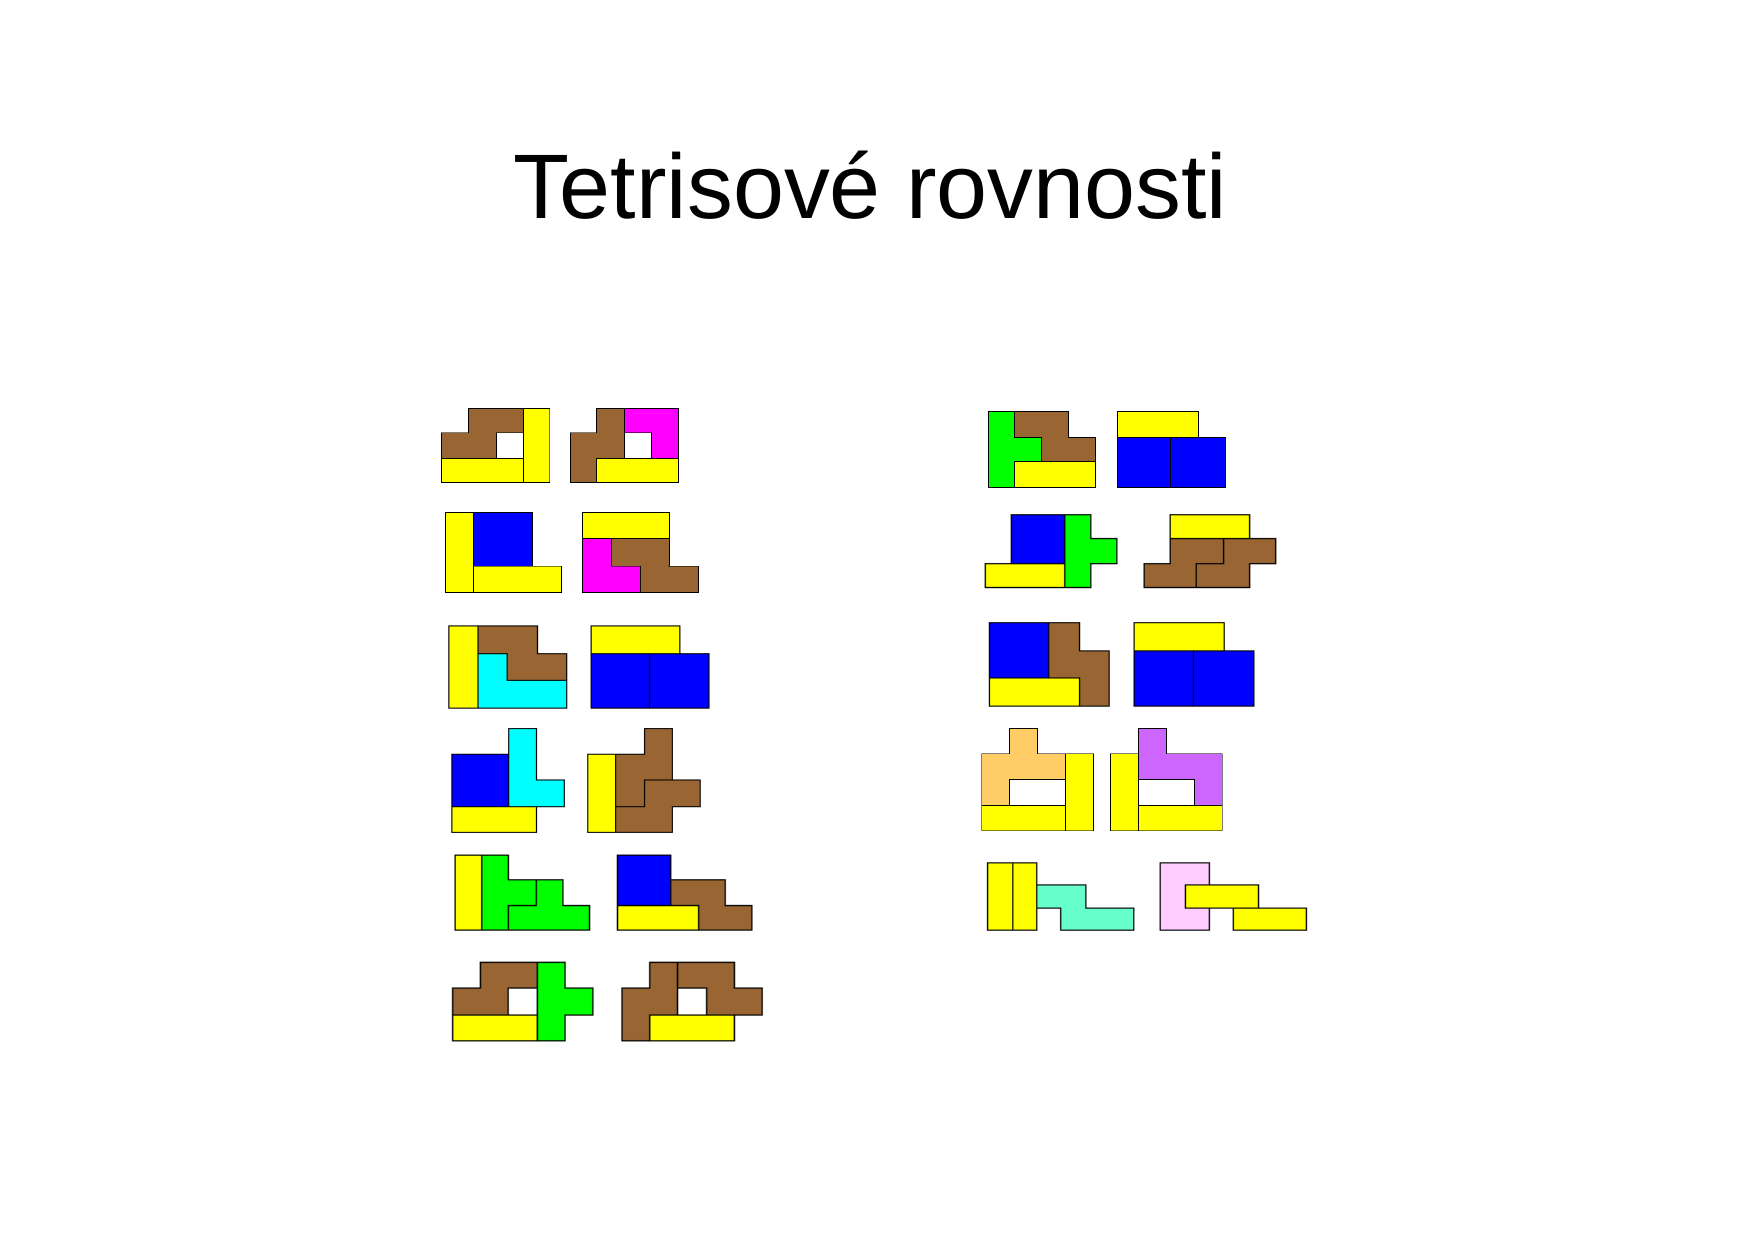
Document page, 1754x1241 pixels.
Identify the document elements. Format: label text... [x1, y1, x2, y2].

picture [977, 726, 1227, 834]
picture [442, 509, 712, 597]
picture [985, 406, 1241, 495]
picture [448, 851, 770, 937]
picture [448, 958, 770, 1048]
picture [977, 513, 1283, 593]
picture [446, 619, 712, 713]
picture [438, 406, 683, 488]
picture [977, 860, 1316, 939]
picture [448, 725, 712, 836]
title Tetrisové rovnosti [135, 93, 1608, 281]
picture [983, 620, 1270, 710]
